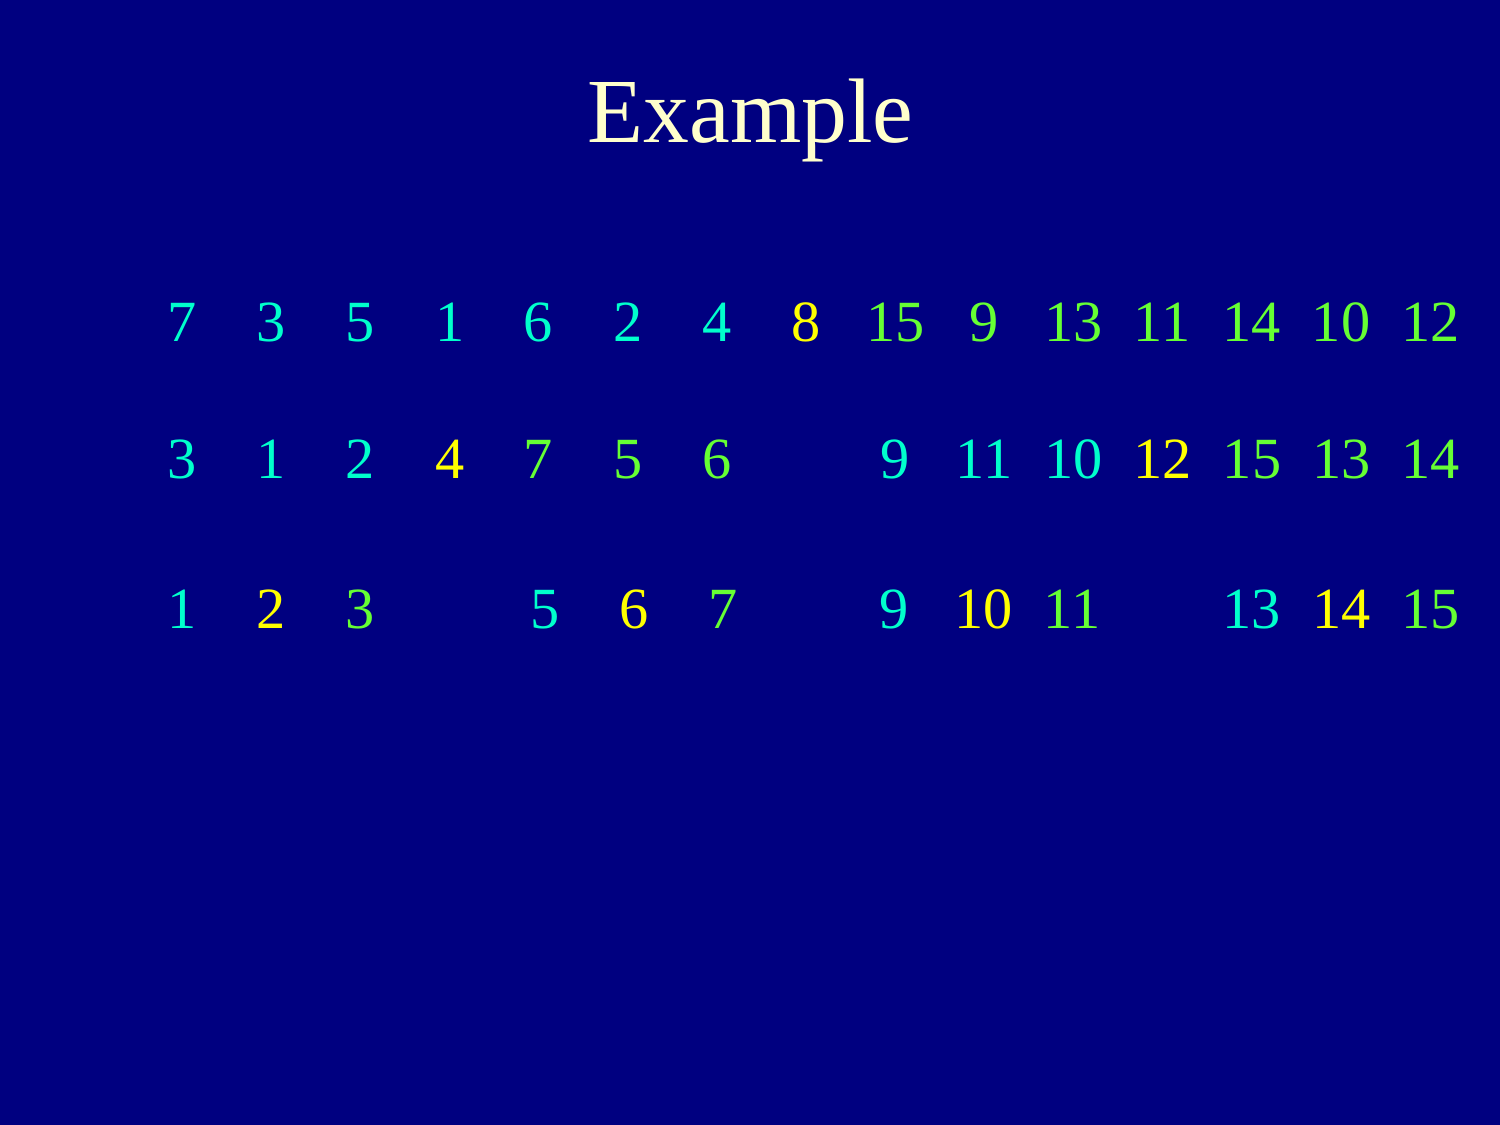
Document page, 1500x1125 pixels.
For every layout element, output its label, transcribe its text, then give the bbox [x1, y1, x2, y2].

table_header 2 [583, 275, 673, 362]
table_header 1 [227, 413, 316, 500]
table_header 6 [673, 413, 761, 500]
table_header 14 [1297, 563, 1386, 650]
table_header 7 [137, 275, 227, 362]
table_header 14 [1207, 275, 1297, 362]
table_header 10 [1029, 413, 1119, 500]
table_header 14 [1386, 413, 1475, 500]
table_header 12 [1386, 275, 1475, 362]
table_header 9 [851, 413, 940, 500]
table_header 2 [316, 413, 405, 500]
table_header 13 [1297, 413, 1386, 500]
table_header 13 [1029, 275, 1118, 362]
table_header 4 [673, 275, 761, 362]
table_header 5 [316, 275, 405, 362]
table_header 6 [494, 275, 583, 362]
table_header 6 [589, 563, 679, 650]
table_header 3 [137, 413, 227, 500]
table_header 3 [316, 563, 405, 650]
table_header 13 [1207, 563, 1297, 650]
table_header 1 [137, 563, 227, 650]
table_header 4 [405, 413, 494, 500]
table_header 15 [1386, 563, 1475, 650]
table_header 8 [761, 275, 851, 362]
table_header 5 [583, 413, 673, 500]
table_header 11 [1028, 563, 1117, 650]
table_header 5 [500, 563, 589, 650]
table_header 9 [850, 563, 939, 650]
table_header 3 [227, 275, 316, 362]
table_header 15 [851, 275, 940, 362]
table_header 7 [679, 563, 767, 650]
title Example [22, 43, 1480, 169]
table_header 1 [405, 275, 494, 362]
table_header 10 [1297, 275, 1386, 362]
table_header 11 [940, 413, 1029, 500]
table_header 2 [227, 563, 316, 650]
table_header 11 [1118, 275, 1207, 362]
table_header 10 [939, 563, 1028, 650]
table_header 9 [940, 275, 1029, 362]
table_header 15 [1207, 413, 1297, 500]
table_header 7 [494, 413, 583, 500]
table_header 12 [1119, 413, 1207, 500]
